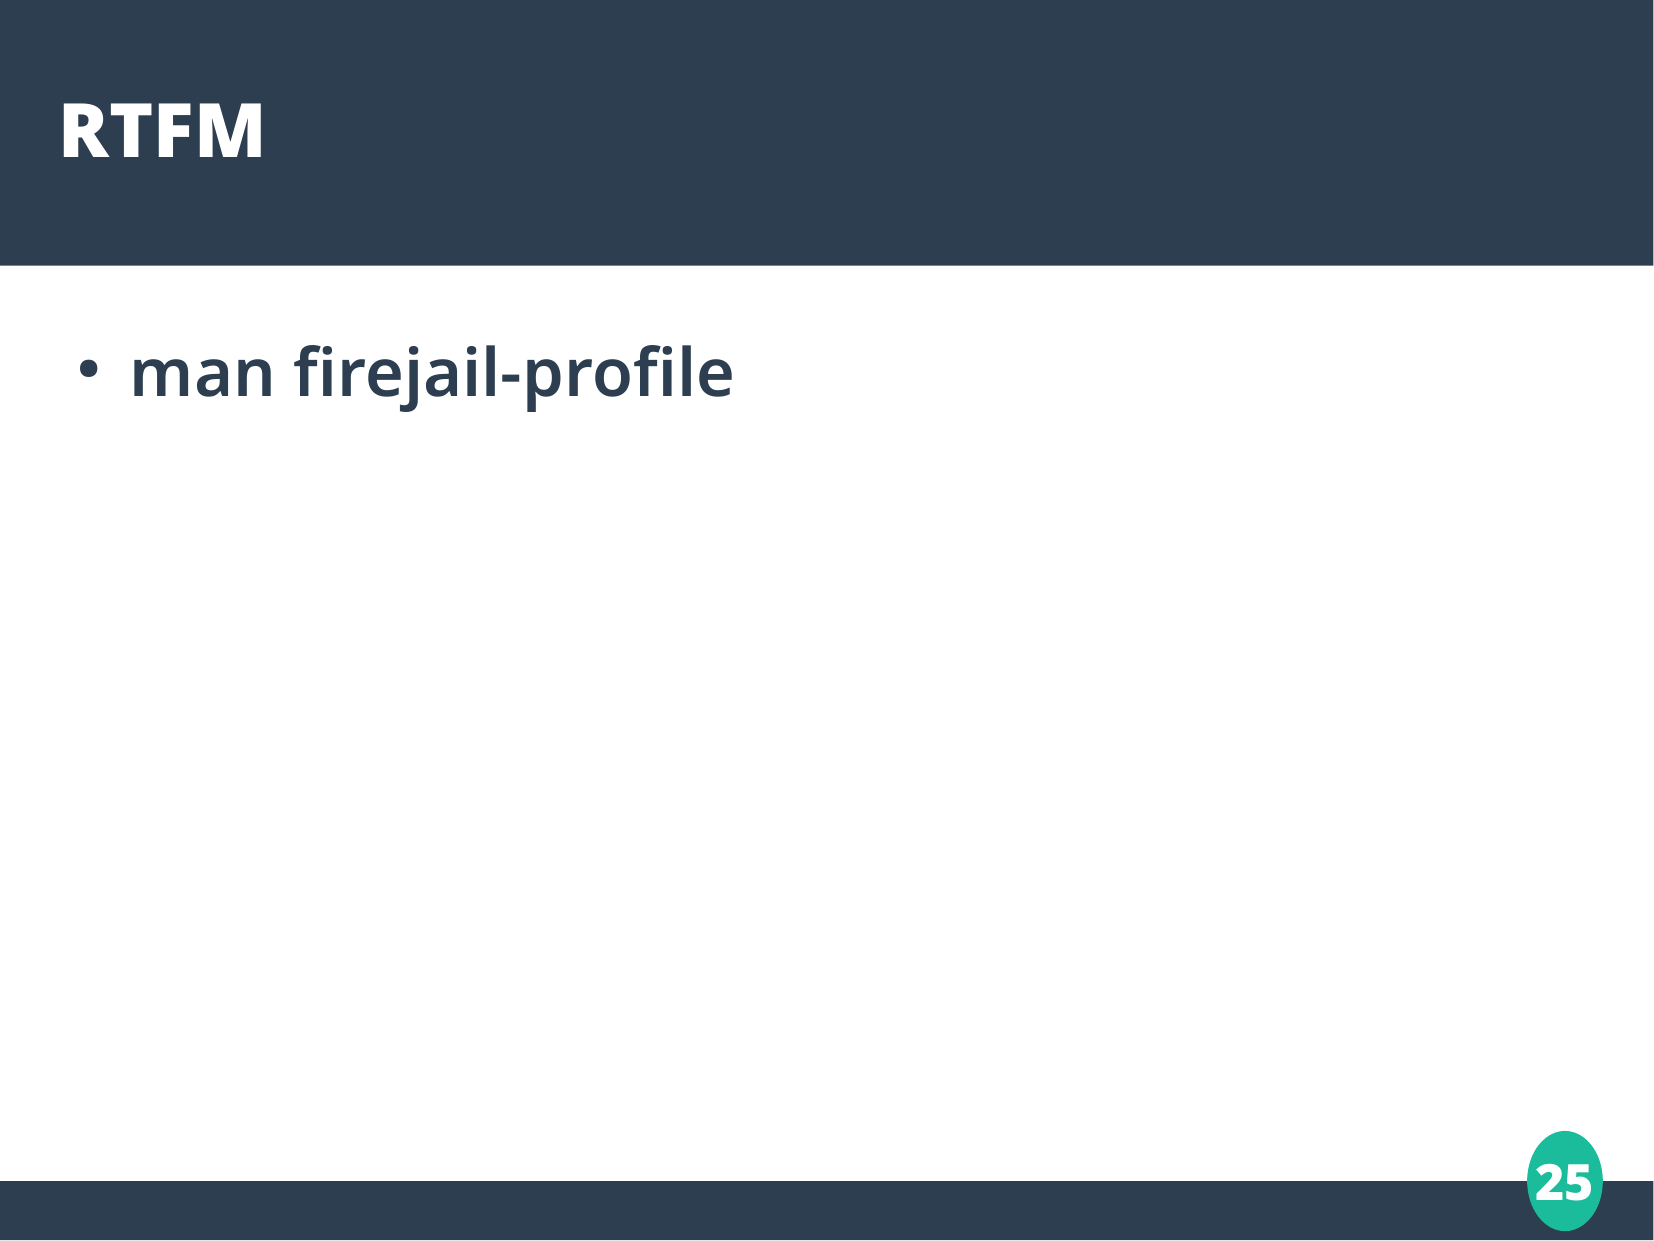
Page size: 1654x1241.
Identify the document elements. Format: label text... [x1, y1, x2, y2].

list man firejail-profile [59, 324, 1595, 1152]
title RTFM [59, 49, 1595, 207]
